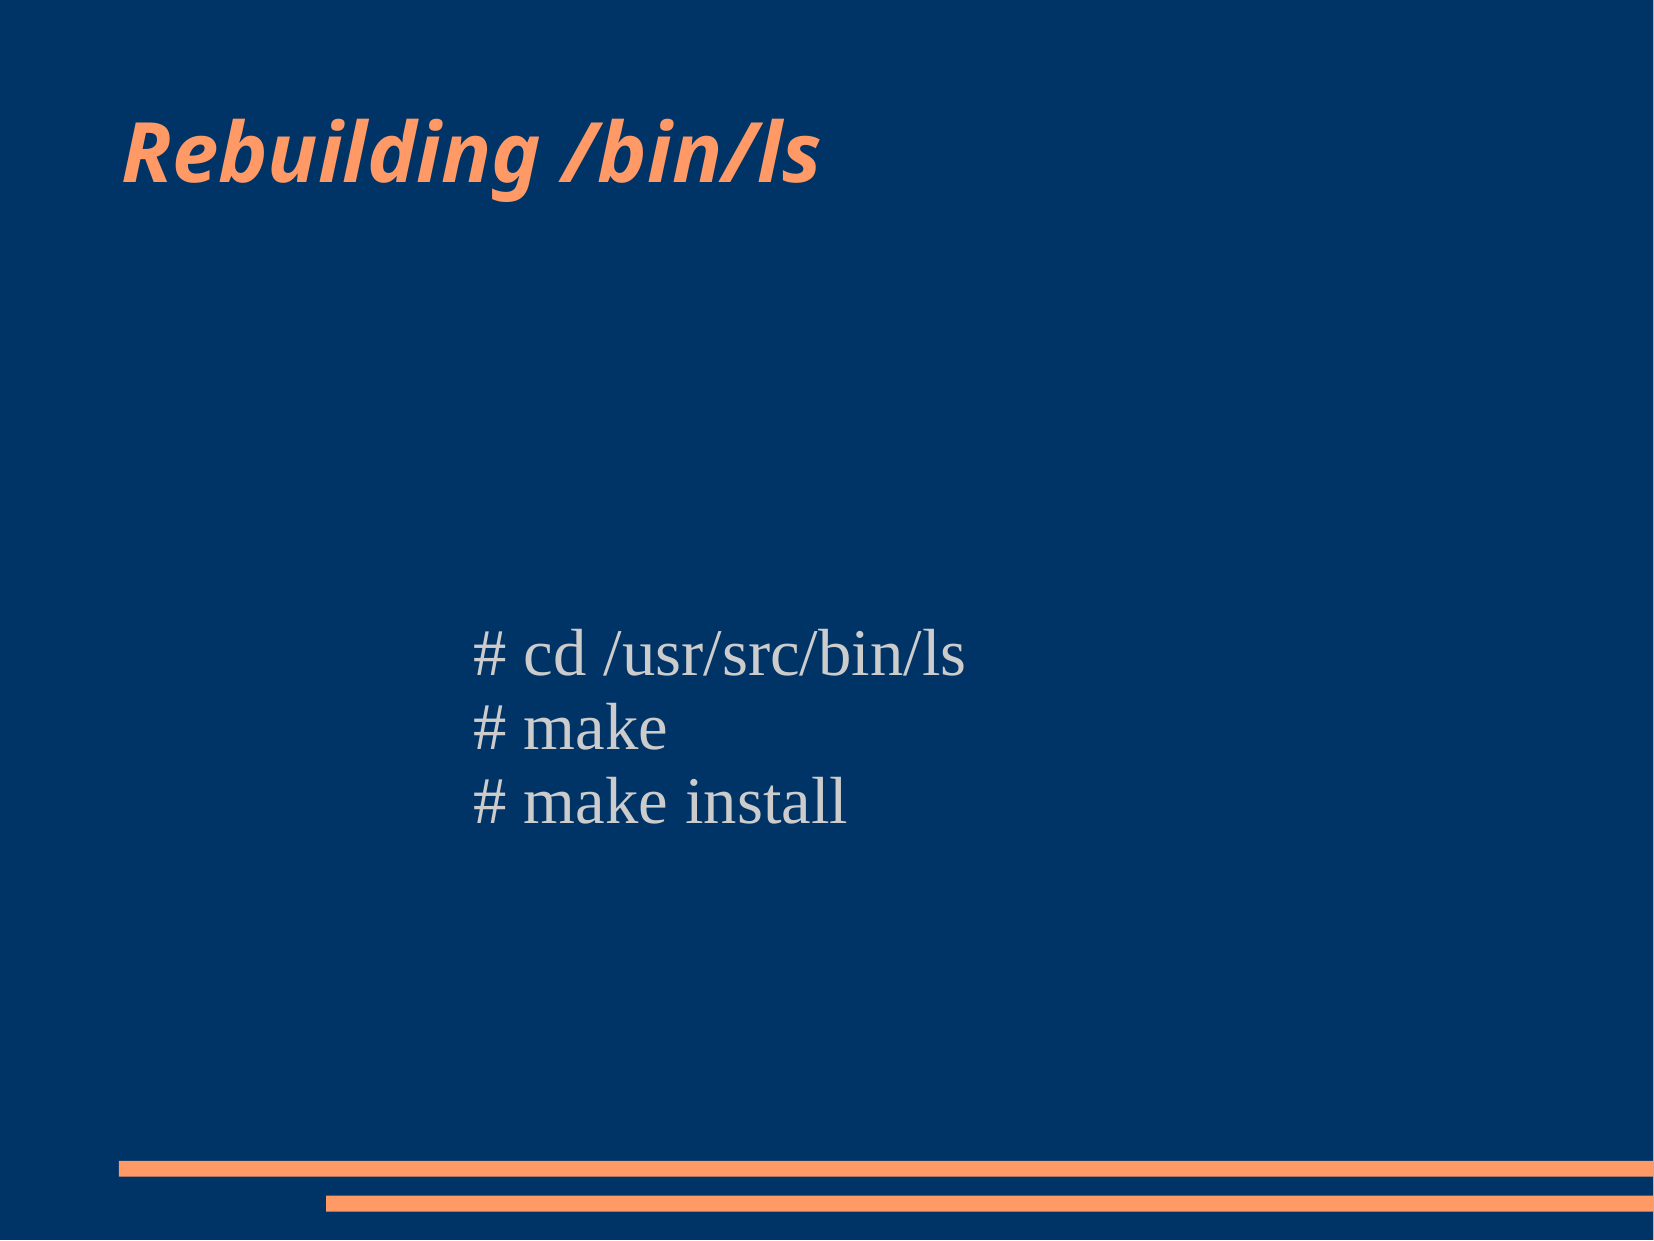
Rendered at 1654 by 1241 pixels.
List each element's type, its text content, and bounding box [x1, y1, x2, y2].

title Rebuilding /bin/ls [121, 46, 1534, 254]
subtitle # cd /usr/src/bin/ls # make # make install [473, 322, 1161, 1132]
